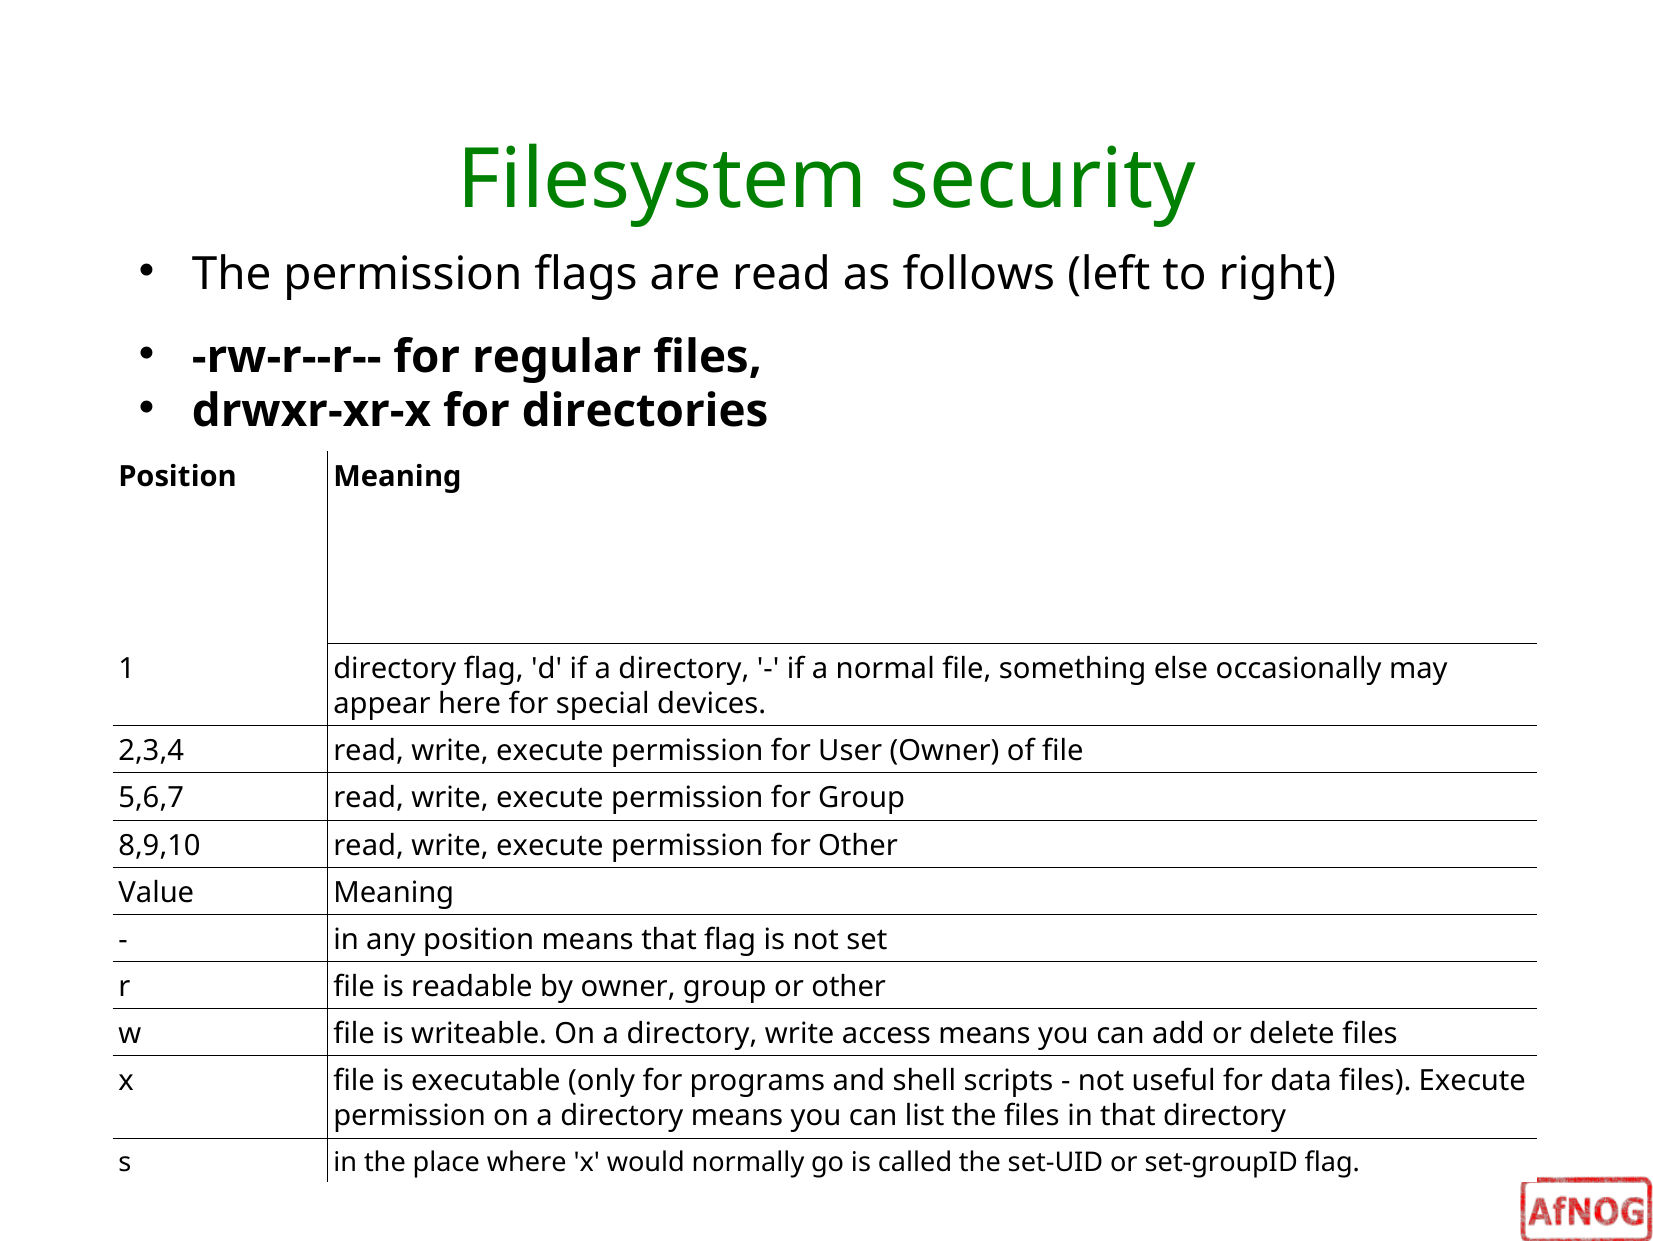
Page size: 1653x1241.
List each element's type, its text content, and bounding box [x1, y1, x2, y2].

table_cell in any position means that flag is not set [328, 915, 1537, 961]
text_box The permission flags are read as follows (left to right) -rw-r--r-- for regular files, drwxr-xr-x for directories [121, 245, 1533, 438]
picture [1519, 1175, 1653, 1241]
table_cell Value [113, 868, 327, 914]
table_cell read, write, execute permission for User (Owner) of file [328, 726, 1537, 772]
table_cell s [113, 1139, 327, 1182]
table_cell read, write, execute permission for Group [328, 773, 1537, 820]
table_cell 1 [113, 643, 327, 725]
table_header Position [113, 451, 327, 643]
table_cell file is writeable. On a directory, write access means you can add or delete files [328, 1009, 1537, 1055]
table_cell 5,6,7 [113, 773, 327, 820]
table_cell 2,3,4 [113, 726, 327, 772]
table_cell in the place where 'x' would normally go is called the set-UID or set-groupID flag. [328, 1139, 1537, 1182]
table_cell file is readable by owner, group or other [328, 962, 1537, 1008]
table_cell r [113, 962, 327, 1008]
table_cell Meaning [328, 868, 1537, 914]
table_cell - [113, 915, 327, 961]
table_cell file is executable (only for programs and shell scripts - not useful for data files). Execute permission on a directory means you can list the files in that directory [328, 1056, 1537, 1138]
table_cell 8,9,10 [113, 821, 327, 867]
table_cell x [113, 1056, 327, 1138]
table_cell read, write, execute permission for Other [328, 821, 1537, 867]
table_cell directory flag, 'd' if a directory, '-' if a normal file, something else occasionally may appear here for special devices. [328, 644, 1537, 725]
table_cell w [113, 1009, 327, 1055]
text_box Filesystem security [121, 73, 1533, 245]
table_header Meaning [328, 451, 1537, 643]
